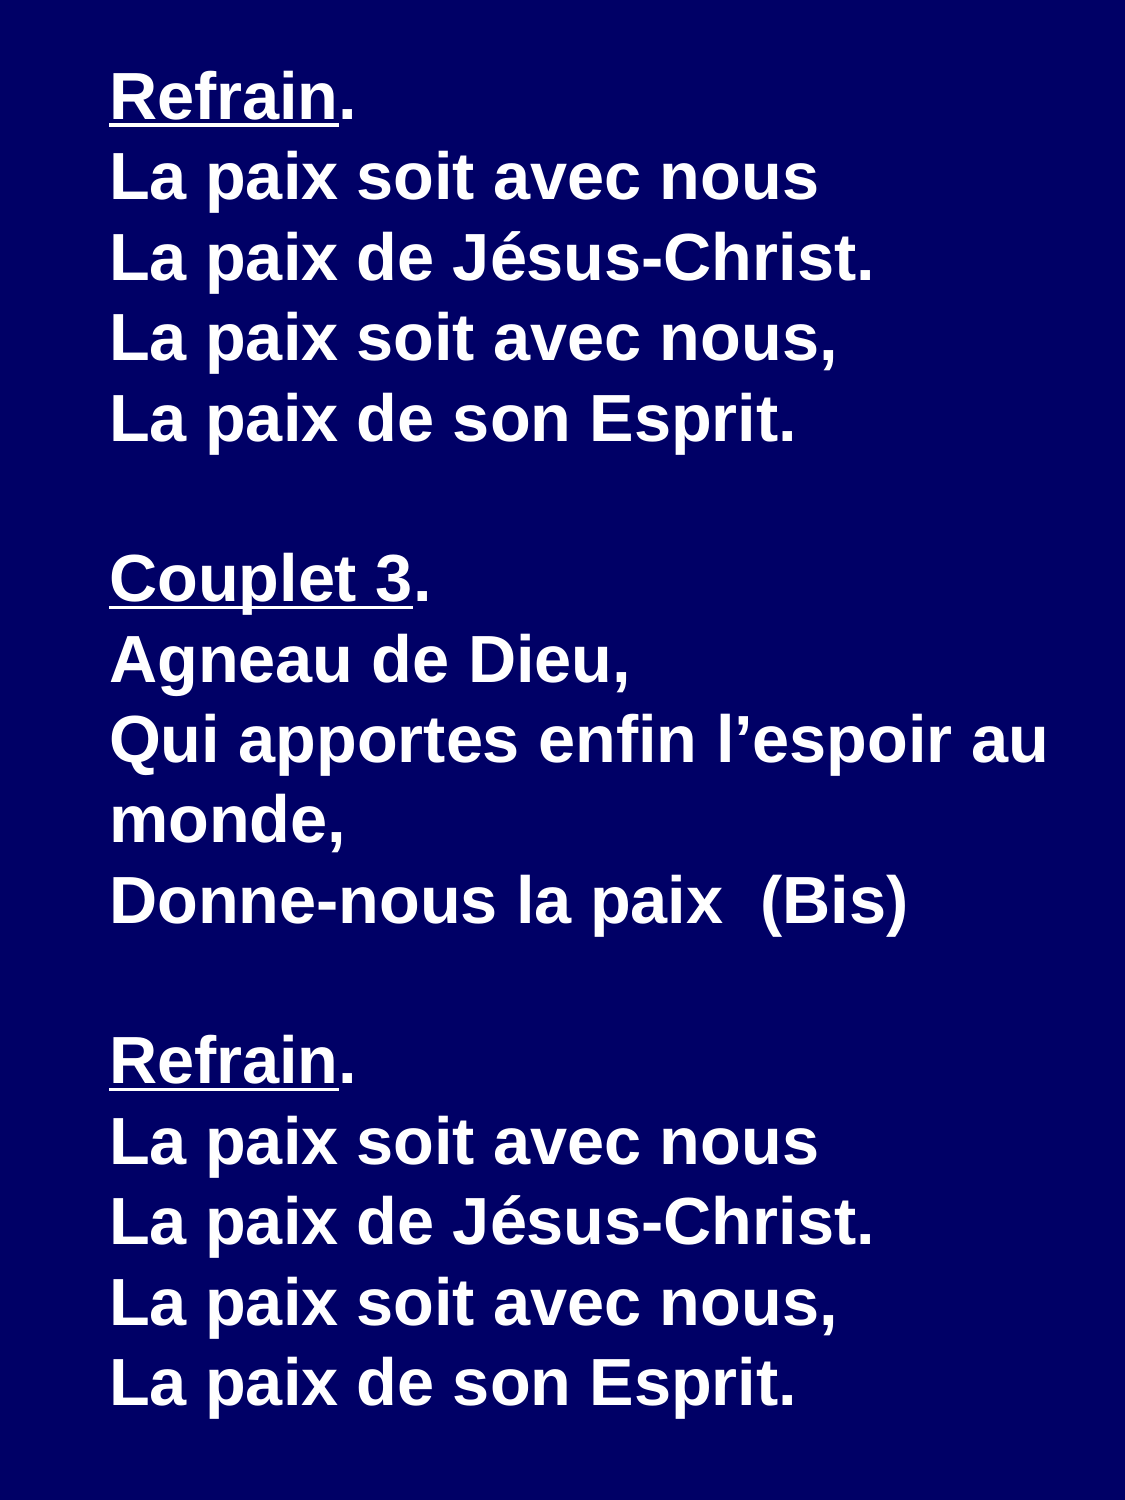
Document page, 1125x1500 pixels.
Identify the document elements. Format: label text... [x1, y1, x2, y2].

text_box Refrain. La paix soit avec nous La paix de Jésus-Christ. La paix soit avec nous, La paix de son Esprit. Couplet 3. Agneau de Dieu, Qui apportes enfin l’espoir au monde, Donne-nous la paix (Bis) Refrain. La paix soit avec nous La paix de Jésus-Christ. La paix soit avec nous, La paix de son Esprit. [94, 44, 1106, 1500]
